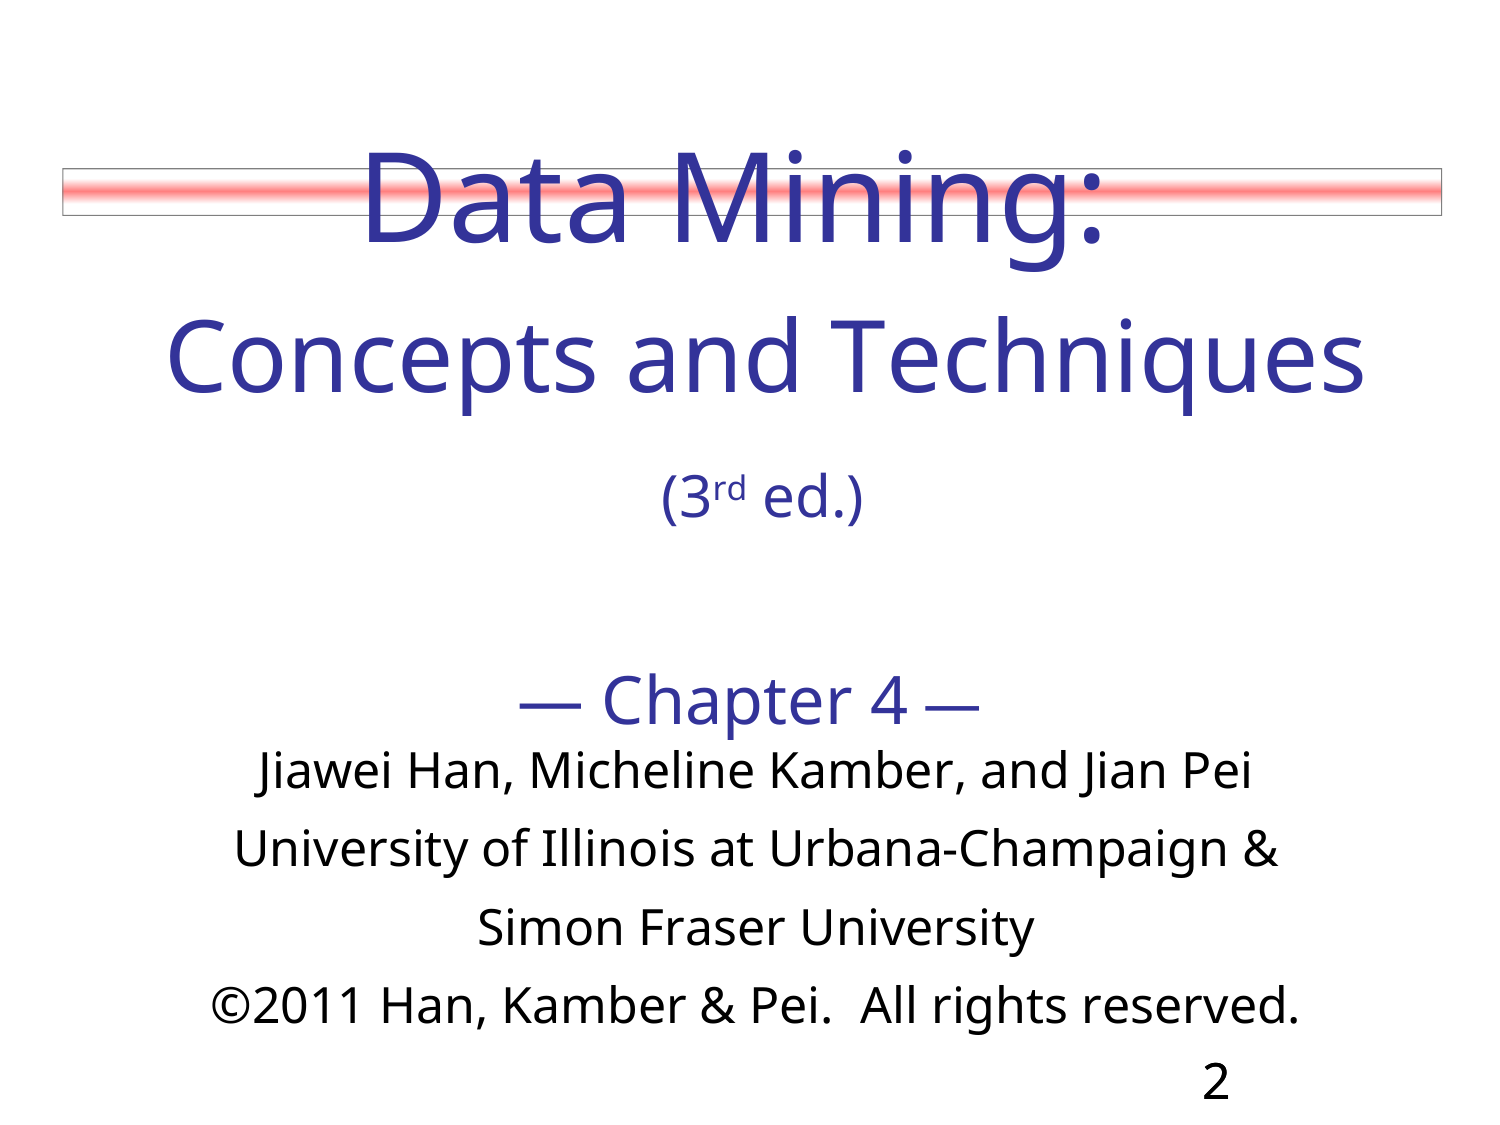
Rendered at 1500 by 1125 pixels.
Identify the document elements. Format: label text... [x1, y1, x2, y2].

title Data Mining: Concepts and Techniques (3rd ed.) — Chapter 4 — [87, 0, 1413, 724]
text_box <number> [1187, 1050, 1500, 1125]
list Jiawei Han, Micheline Kamber, and Jian Pei University of Illinois at Urbana-Champaign & Simon Fraser University ©2011 Han, Kamber & Pei. All rights reserved. [50, 724, 1463, 1038]
